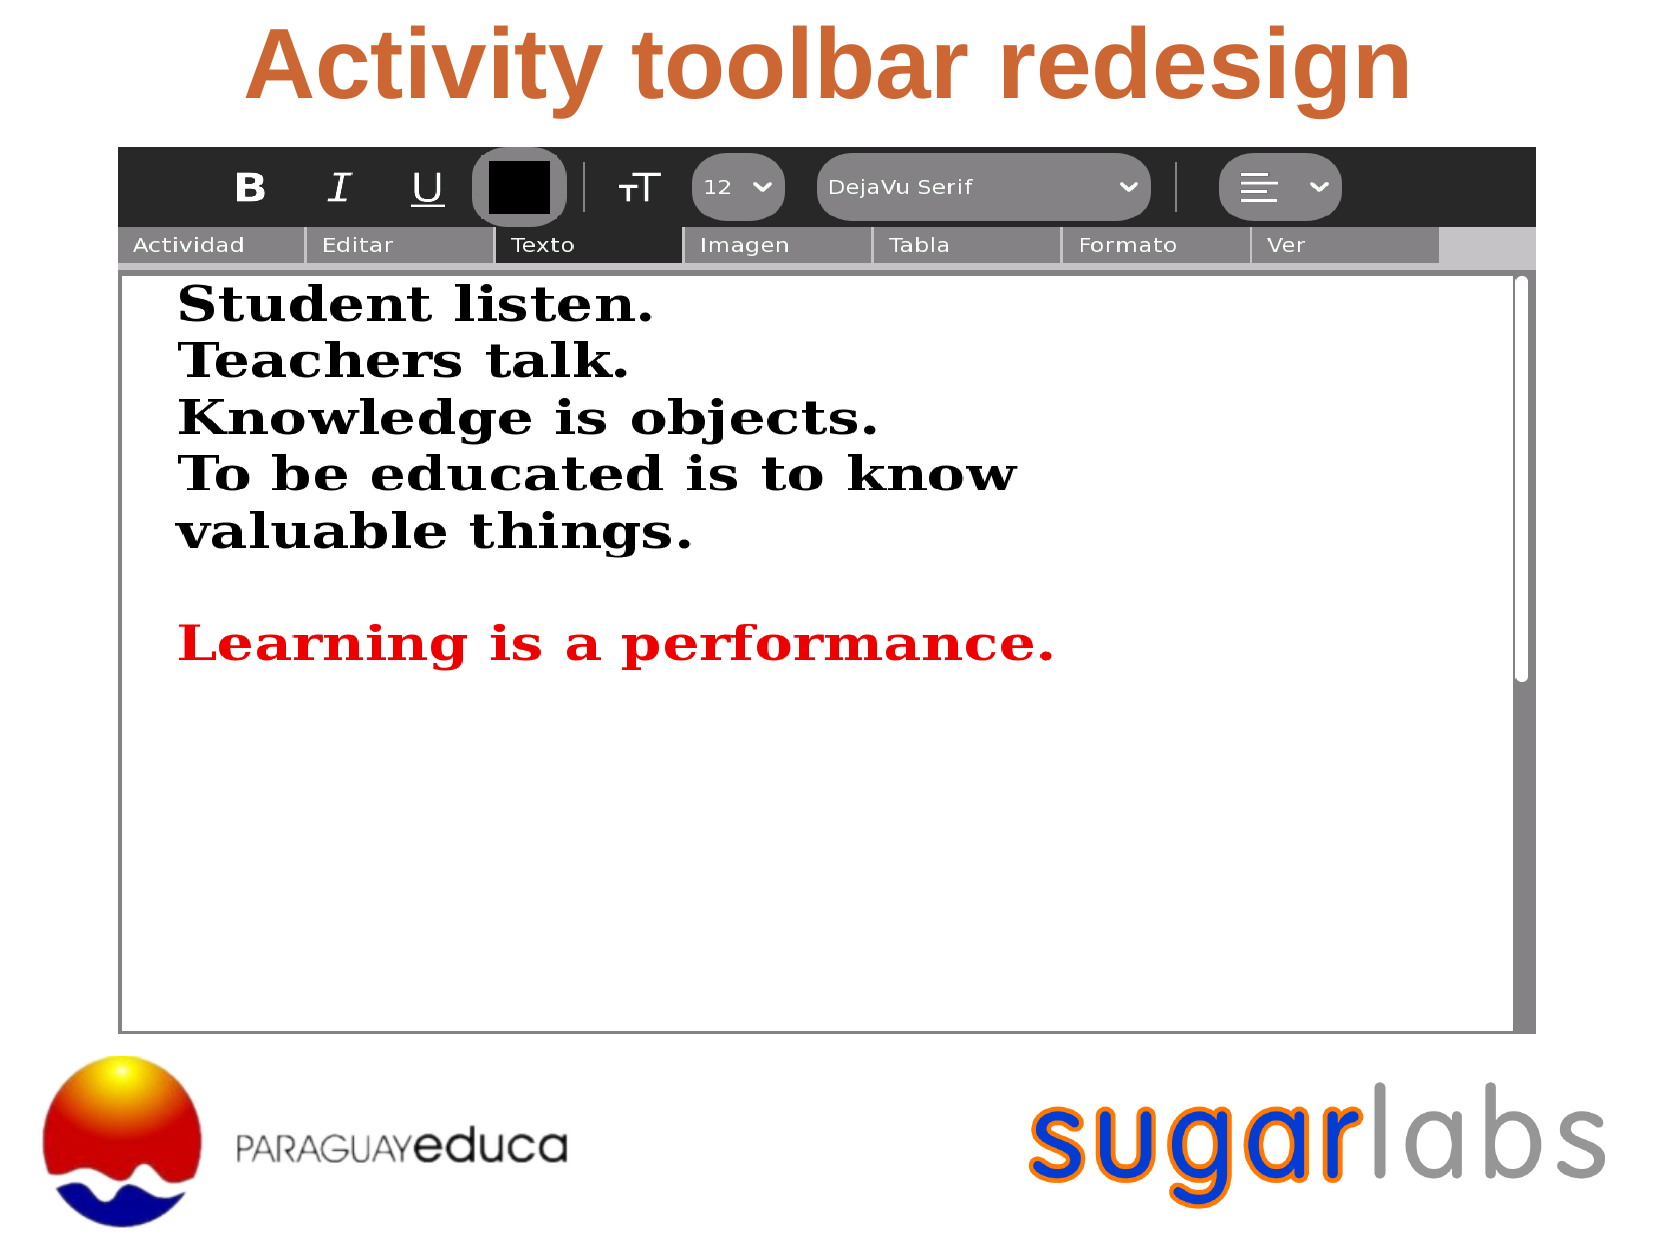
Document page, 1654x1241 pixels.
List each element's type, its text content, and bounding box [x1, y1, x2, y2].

title Activity toolbar redesign [84, 0, 1573, 136]
picture [33, 1056, 579, 1236]
picture [118, 147, 1654, 1241]
